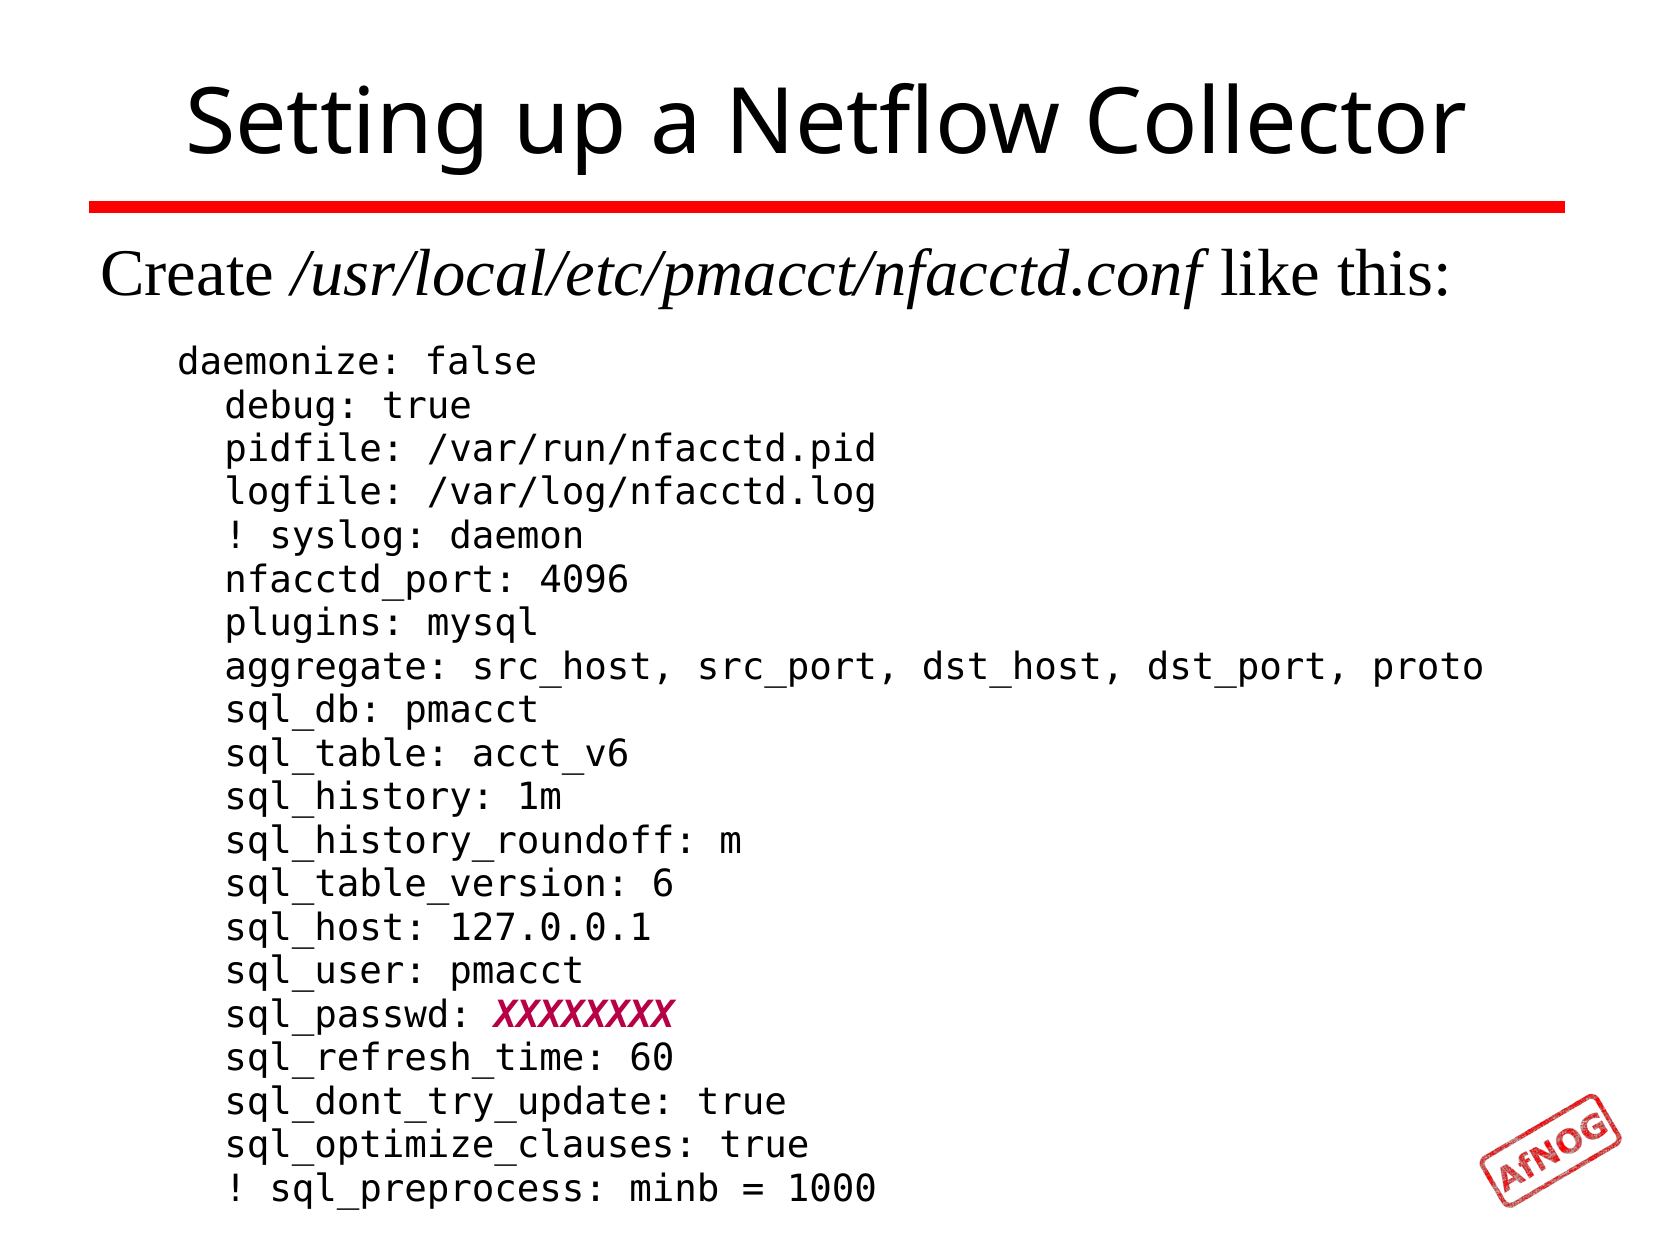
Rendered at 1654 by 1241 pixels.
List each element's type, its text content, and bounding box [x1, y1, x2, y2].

picture [1571, 1090, 1625, 1211]
list Create /usr/local/etc/pmacct/nfacctd.conf like this: daemonize: false debug: true pidfile: /var/run/nfacctd.pid logfile: /var/log/nfacctd.log ! syslog: daemon nfacctd_port: 4096 plugins: mysql aggregate: src_host, src_port, dst_host, dst_port, proto sql_db: pmacct sql_table: acct_v6 sql_history: 1m sql_history_roundoff: m sql_table_version: 6 sql_host: 127.0.0.1 sql_user: pmacct sql_passwd: XXXXXXXX sql_refresh_time: 60 sql_dont_try_update: true sql_optimize_clauses: true ! sql_preprocess: minb = 1000 [82, 236, 1571, 1211]
title Setting up a Netflow Collector [88, 29, 1565, 207]
